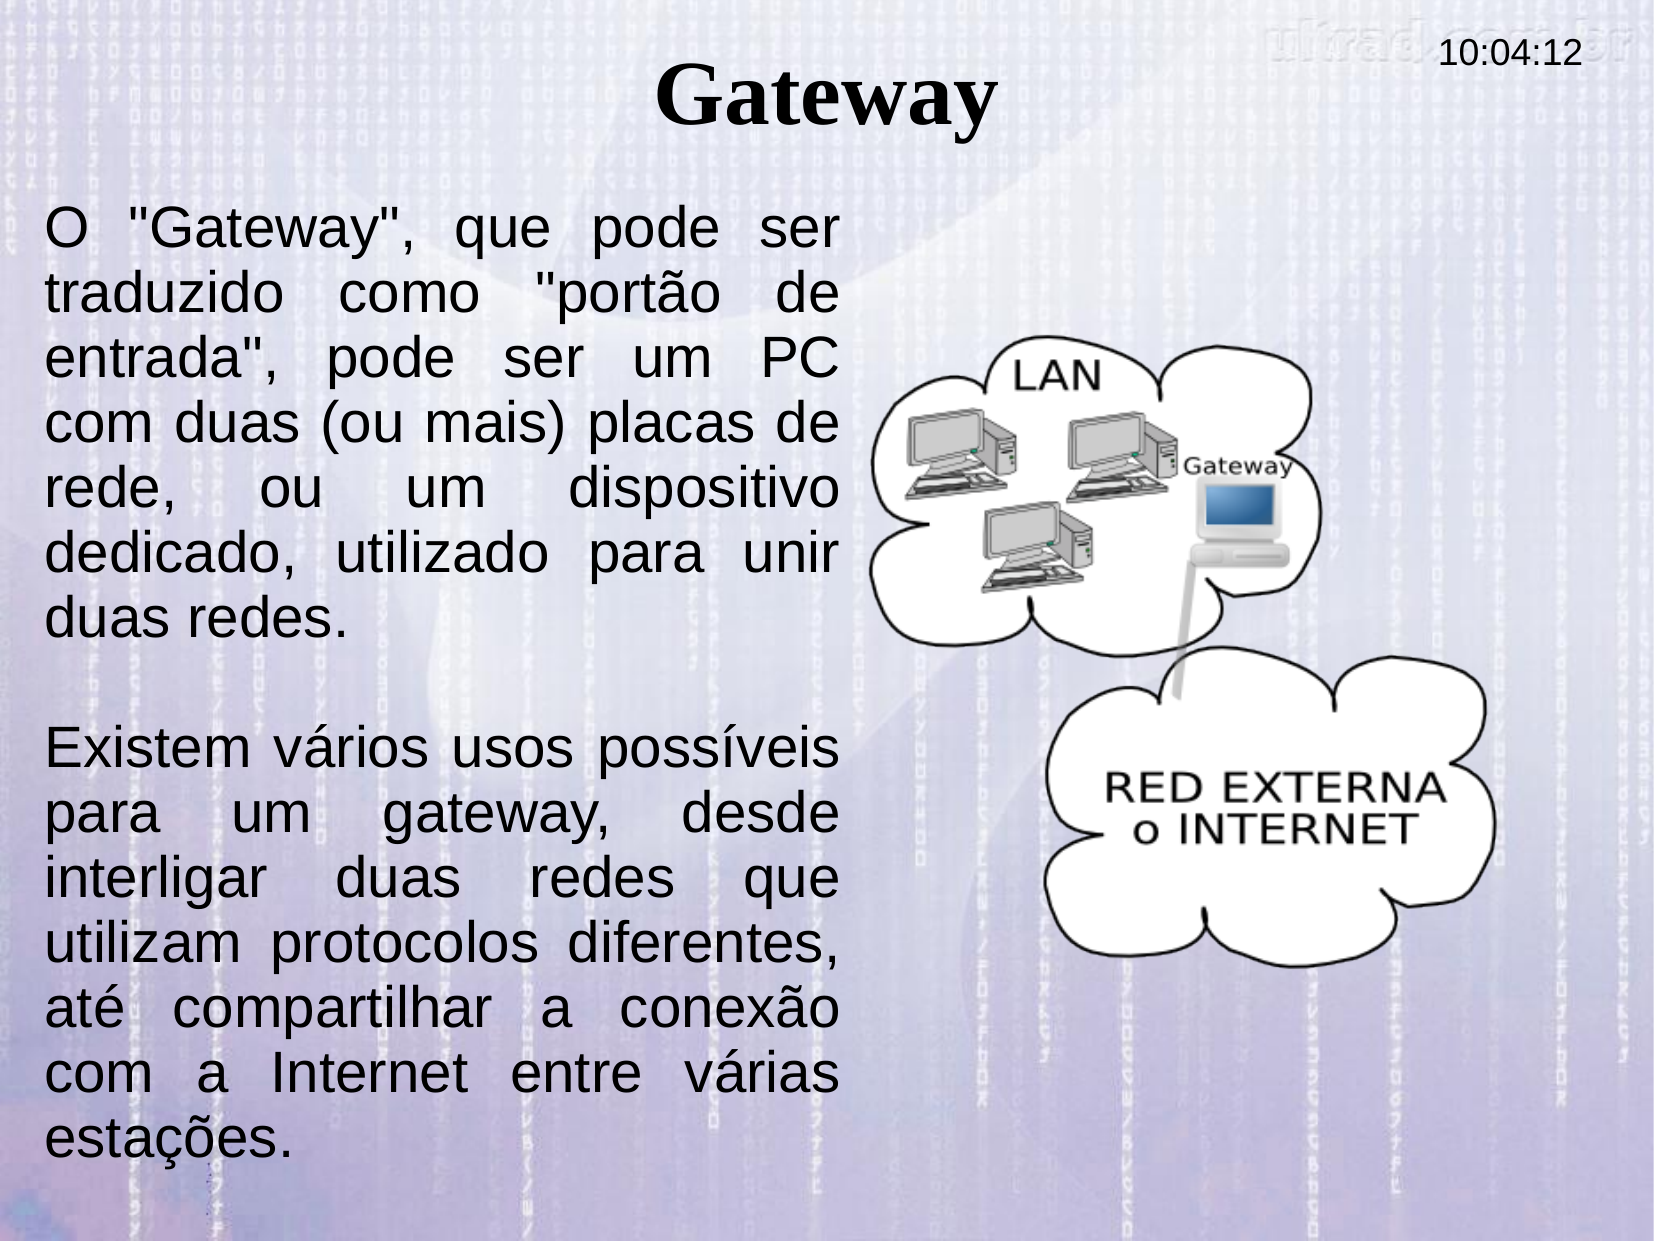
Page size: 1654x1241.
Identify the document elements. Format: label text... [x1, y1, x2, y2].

picture [0, 0, 1654, 1241]
text_box 09:49:10 [1423, 23, 1631, 94]
text_box [590, 324, 772, 395]
text_box O "Gateway", que pode ser traduzido como "portão de entrada", pode ser um PC com duas (ou mais) placas de rede, ou um dispositivo dedicado, utilizado para unir duas redes. Existem vários usos possíveis para um gateway, desde interligar duas redes que utilizam protocolos diferentes, até compartilhar a conexão com a Internet entre várias estações. [29, 187, 857, 1178]
text_box Gateway [29, 35, 1625, 171]
